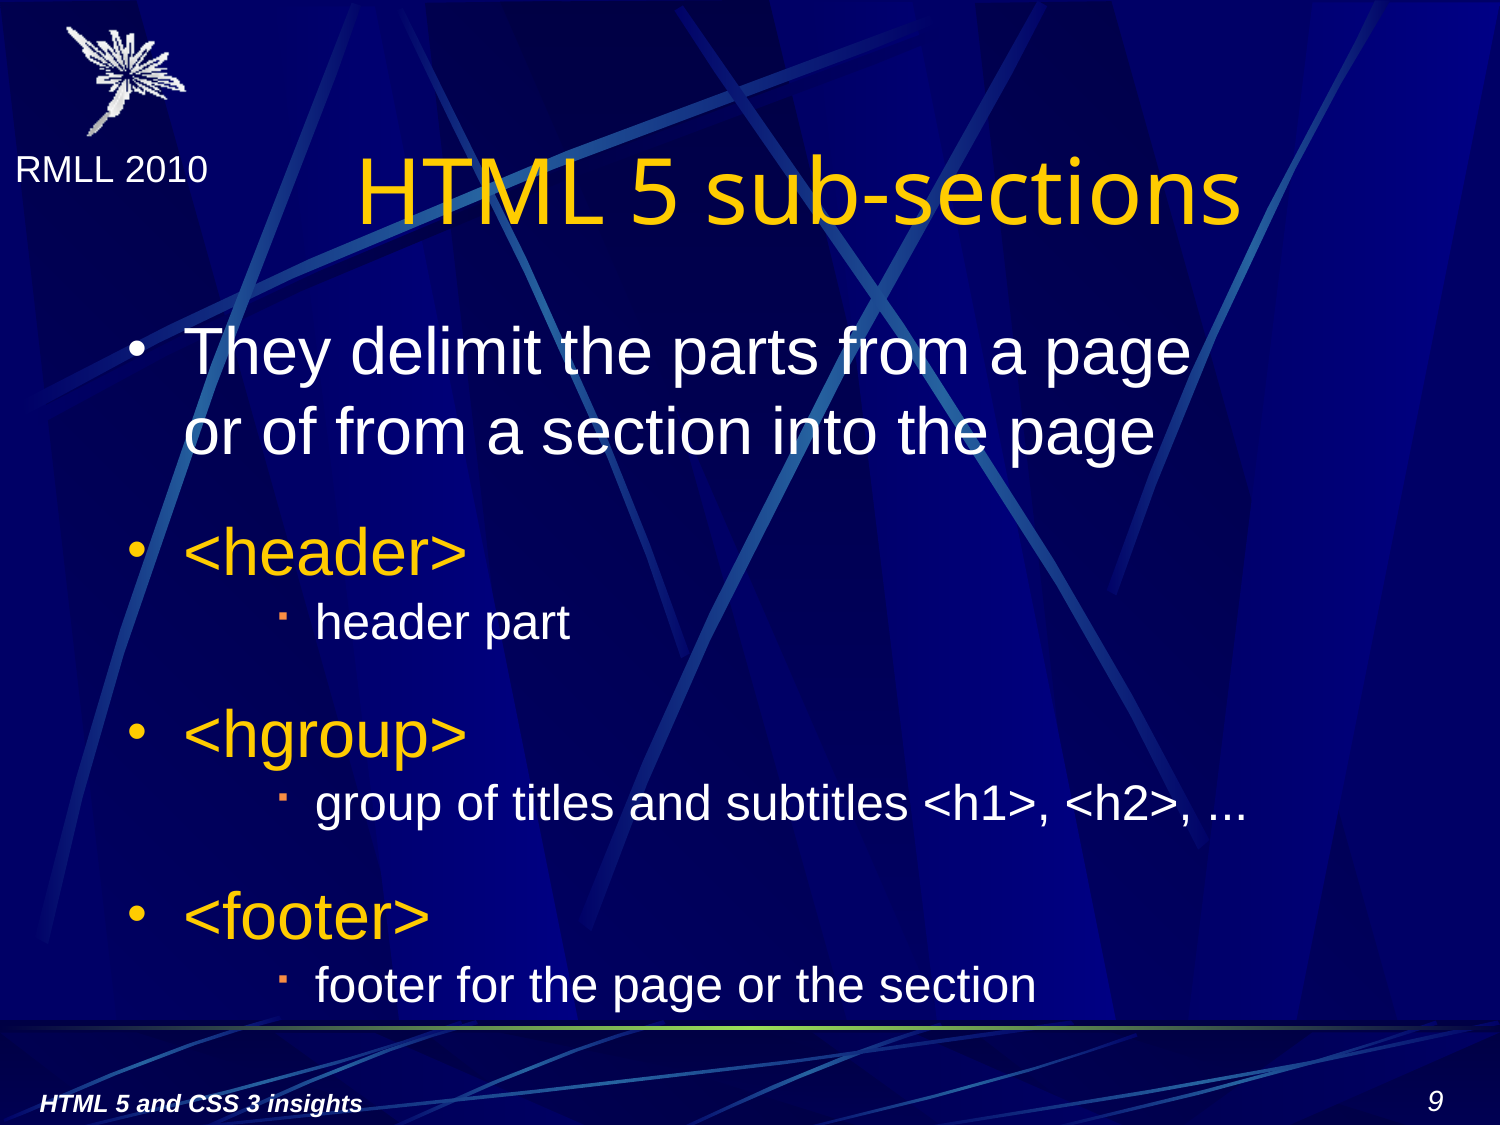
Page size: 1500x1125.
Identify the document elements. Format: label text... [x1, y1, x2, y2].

picture [62, 24, 188, 138]
title HTML 5 sub-sections [224, 87, 1375, 288]
list They delimit the parts from a page or of from a section into the page <header> header part <hgroup> group of titles and subtitles <h1>, <h2>, ... <footer> footer for the page or the section [112, 299, 1388, 1021]
